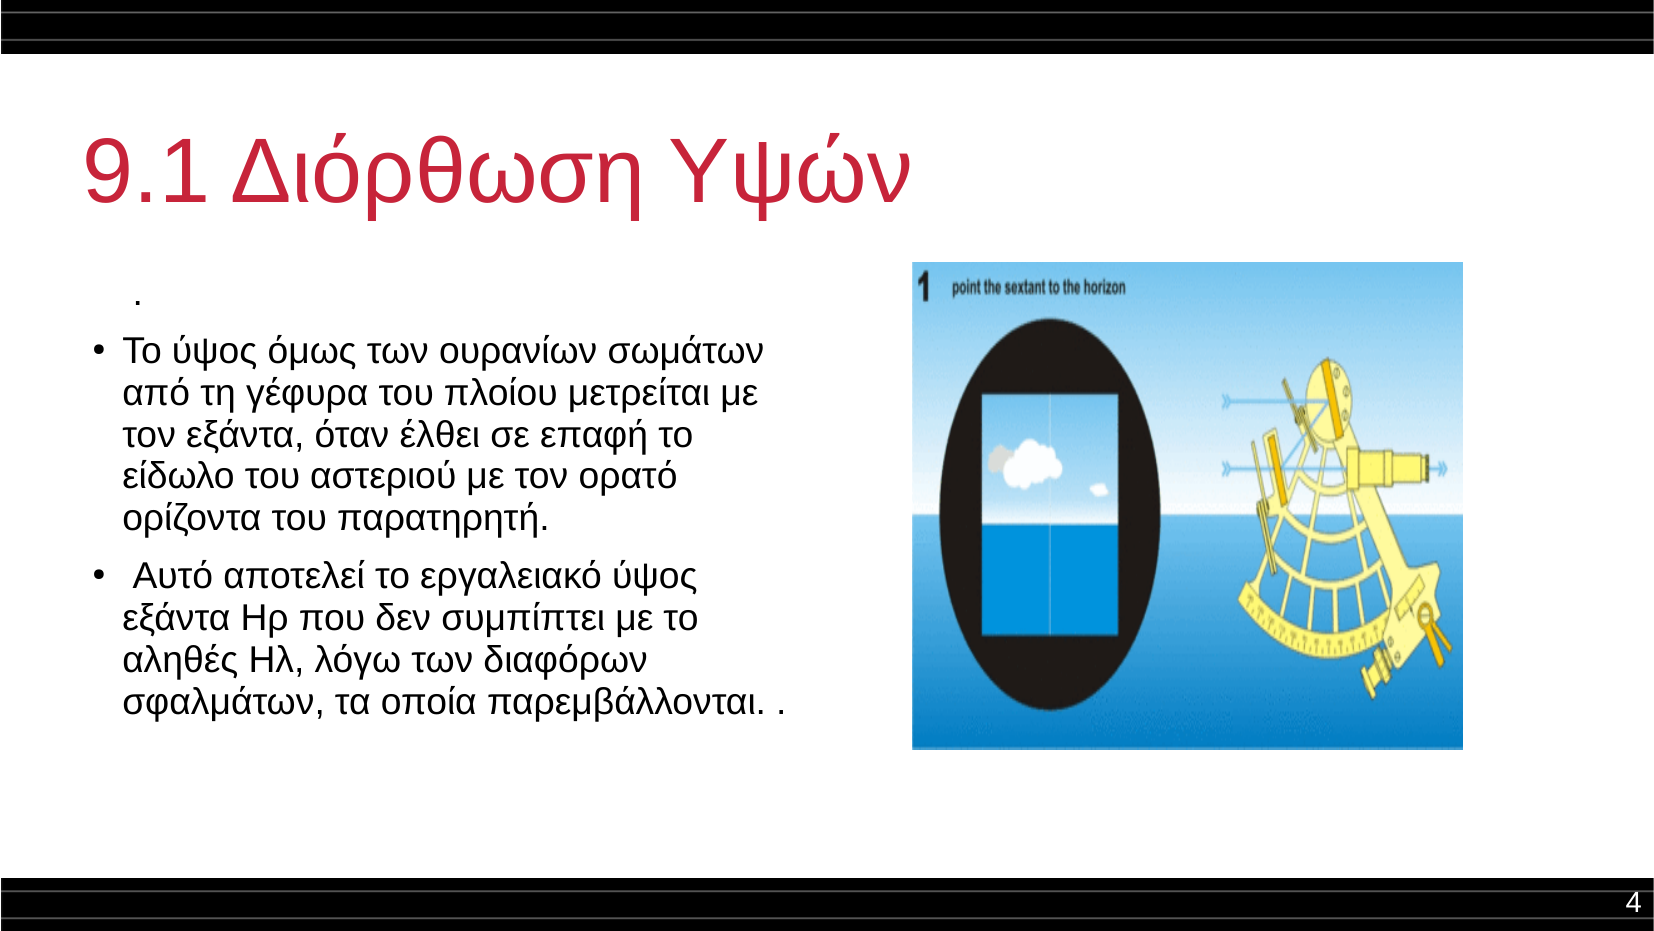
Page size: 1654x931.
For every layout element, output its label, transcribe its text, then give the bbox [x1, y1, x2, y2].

picture [1, 0, 1654, 54]
picture [912, 262, 1463, 751]
list . Το ύψος όμως των ουρανίων σωμάτων από τη γέφυρα του πλοίου μετρείται με τον εξάντα, όταν έλθει σε επαφή το είδωλο του αστεριού με τον ορατό ορίζοντα του παρατηρητή. Αυτό αποτελεί το εργαλειακό ύψος εξάντα Ηρ που δεν συμπίπτει με το αληθές Ηλ, λόγω των διαφόρων σφαλμάτων, τα οποία παρεμβάλλονται. . [82, 271, 809, 758]
title 9.1 Διόρθωση Υψών [82, 92, 1571, 249]
picture [1, 878, 1654, 931]
